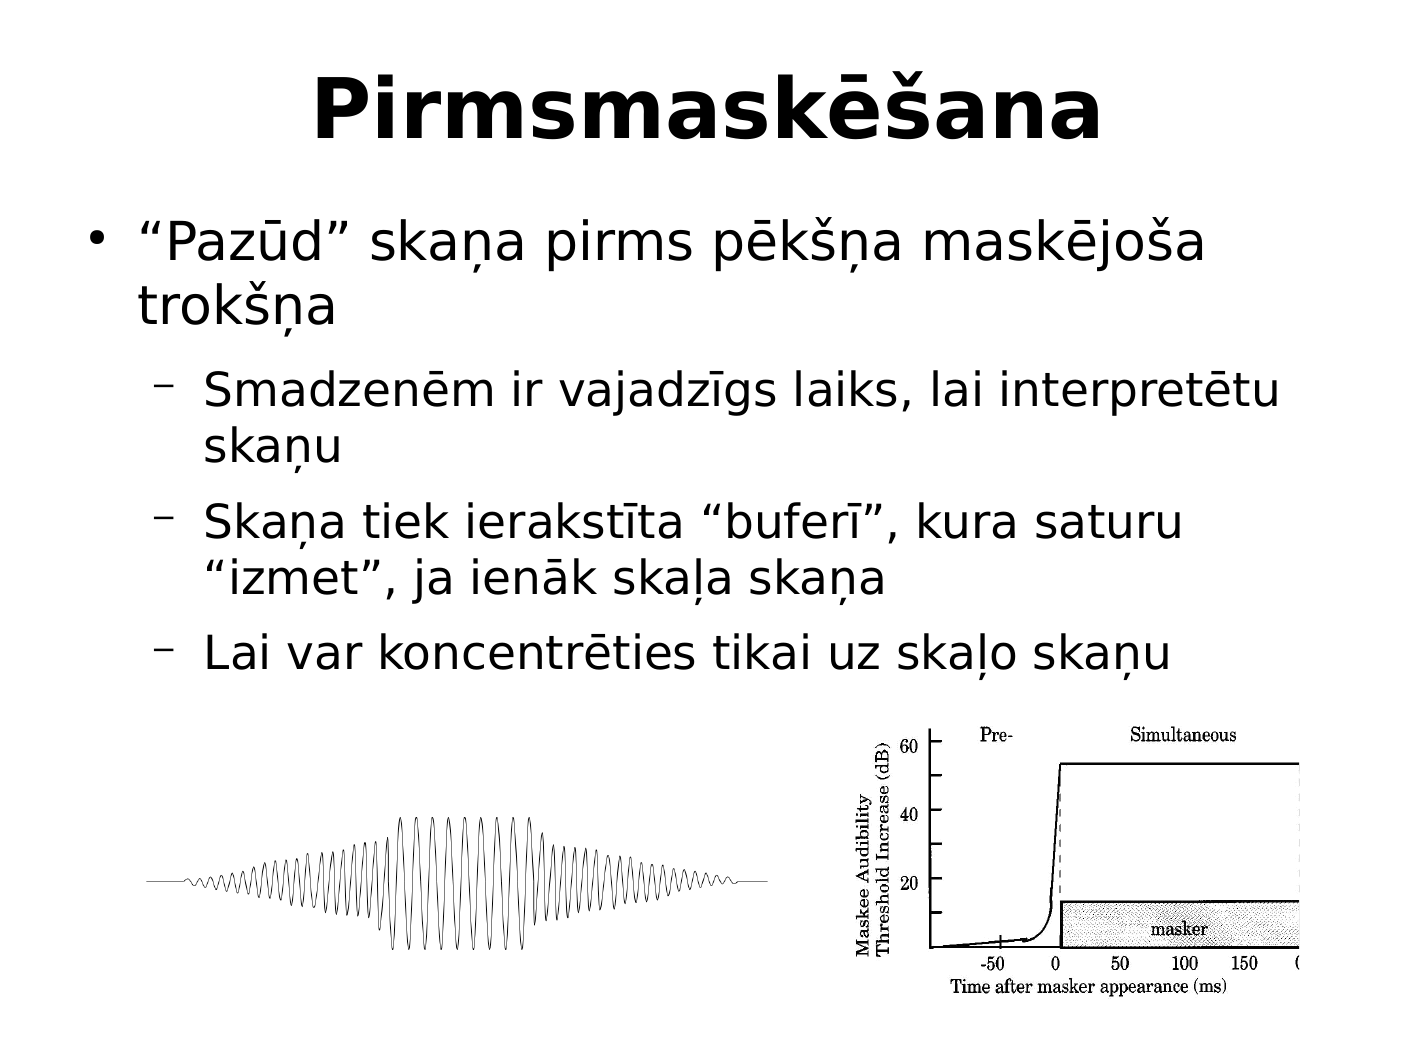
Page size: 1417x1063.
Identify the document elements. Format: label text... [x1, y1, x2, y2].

picture [835, 708, 1300, 1003]
title Pirmsmaskēšana [70, 42, 1346, 168]
picture [145, 757, 768, 1004]
list “Pazūd” skaņa pirms pēkšņa maskējoša trokšņa Smadzenēm ir vajadzīgs laiks, lai interpretētu skaņu Skaņa tiek ierakstīta “buferī”, kura saturu “izmet”, ja ienāk skaļa skaņa Lai var koncentrēties tikai uz skaļo skaņu [70, 206, 1388, 680]
